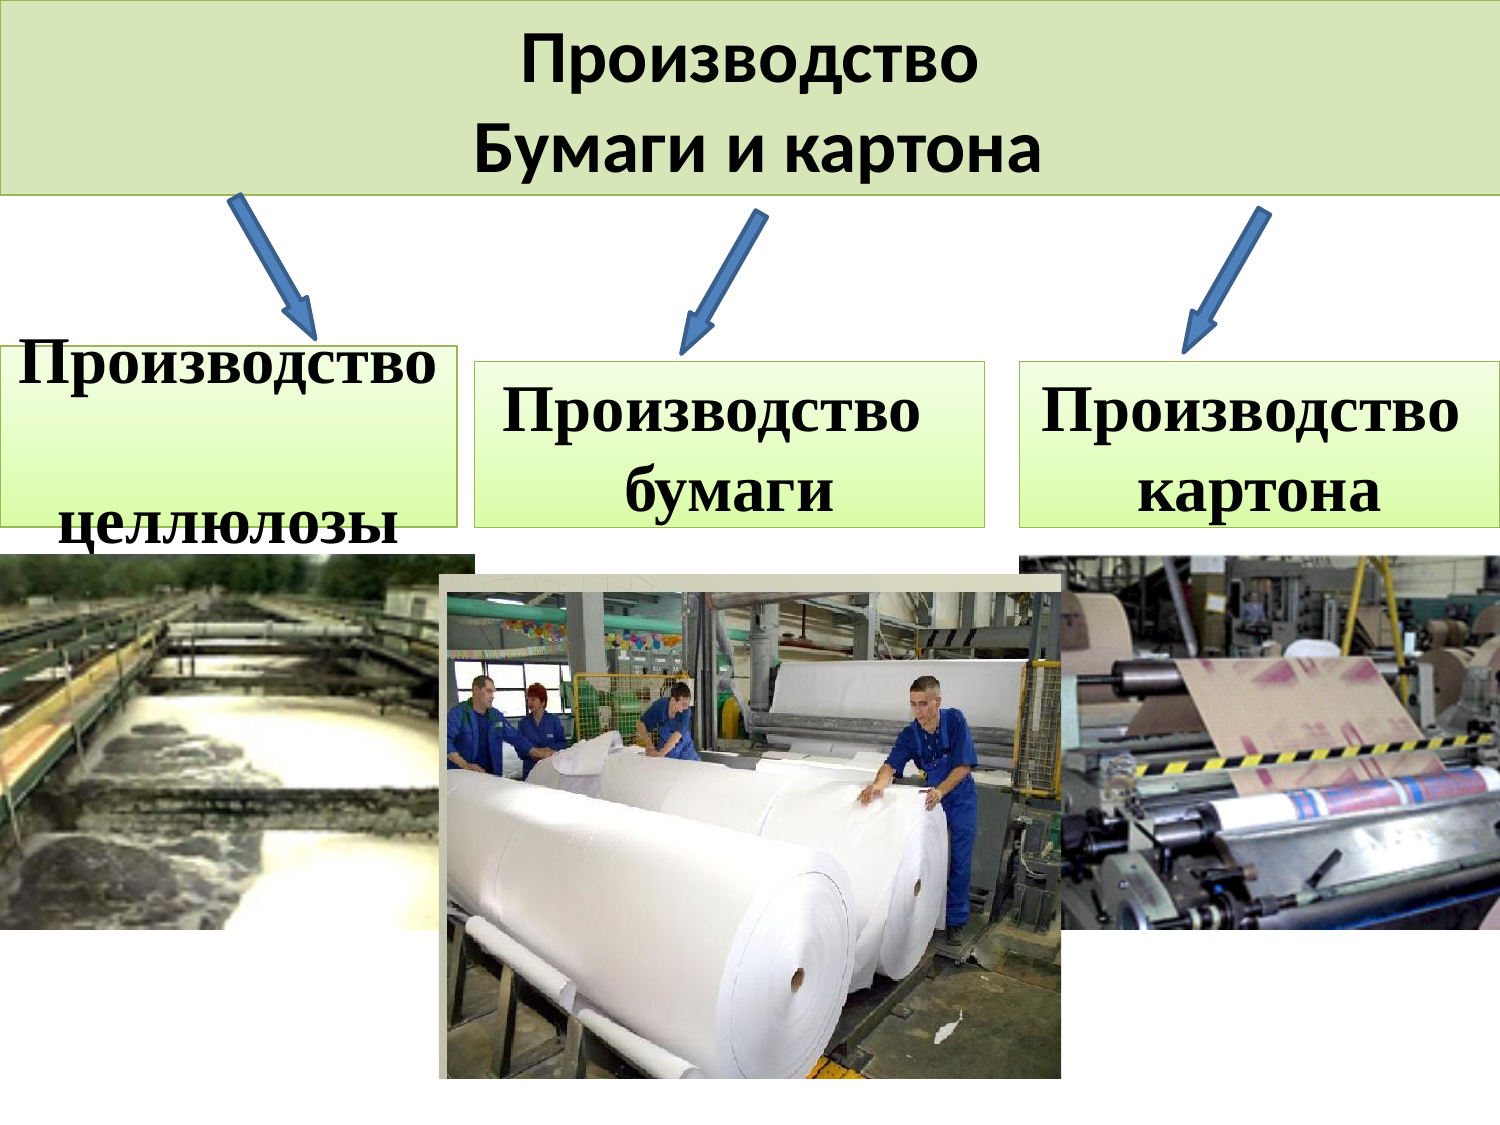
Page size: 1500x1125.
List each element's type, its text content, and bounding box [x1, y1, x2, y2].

text_box [681, 210, 768, 354]
text_box Производство целлюлозы [0, 345, 457, 528]
text_box [1183, 207, 1271, 353]
text_box [228, 194, 316, 340]
picture [0, 554, 1500, 1079]
text_box Производство картона [1019, 361, 1500, 528]
text_box Производство Бумаги и картона [0, 0, 1500, 195]
text_box Производство бумаги [474, 361, 985, 528]
